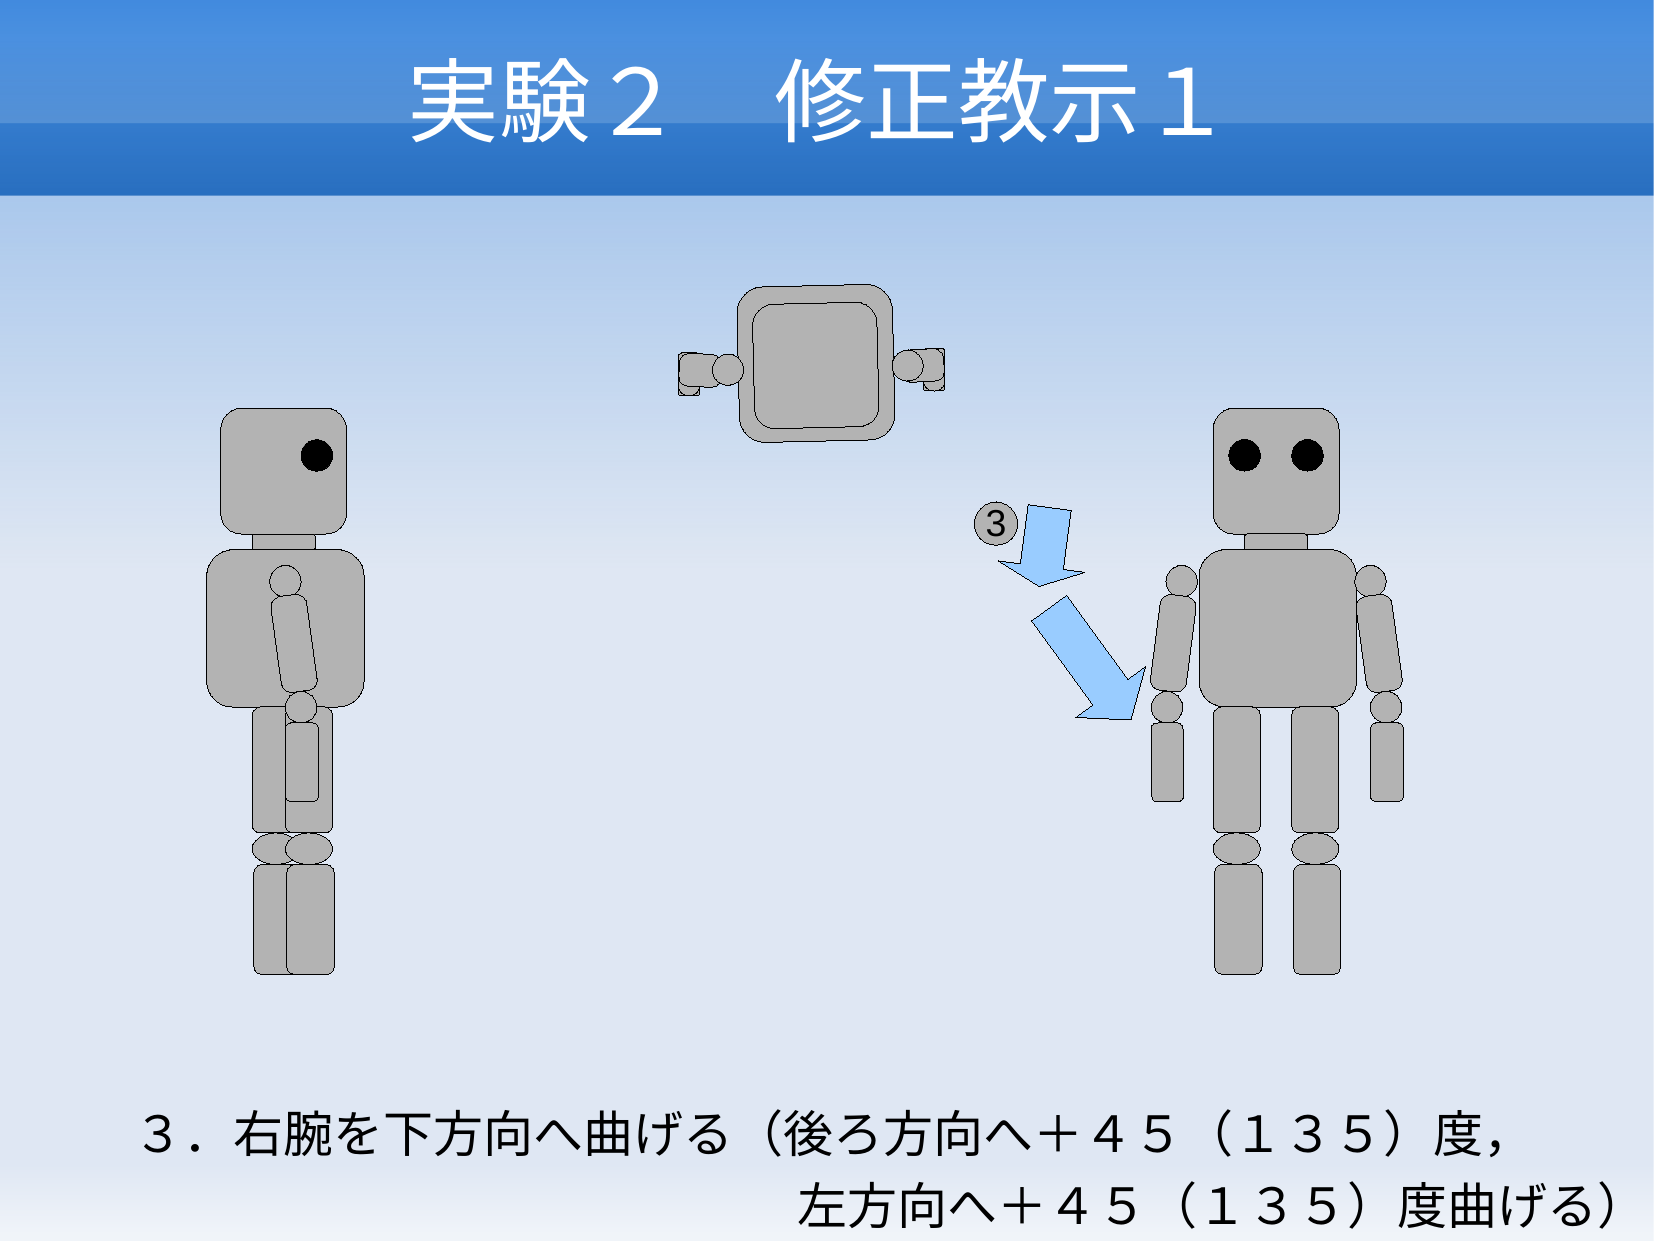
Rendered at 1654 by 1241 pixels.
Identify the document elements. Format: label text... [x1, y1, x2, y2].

text_box [206, 408, 365, 975]
text_box [1150, 565, 1198, 802]
picture [0, 0, 1654, 1241]
text_box [678, 284, 945, 443]
picture [1357, 591, 1363, 600]
text_box [1031, 595, 1146, 720]
text_box ３．右腕を下方向へ曲げる（後ろ方向へ＋４５（１３５）度， 左方向へ＋４５（１３５）度曲げる） [118, 975, 1654, 1241]
text_box [998, 504, 1085, 587]
text_box [1199, 408, 1404, 975]
picture [285, 833, 300, 837]
text_box 3 [974, 501, 1018, 546]
title 実験２ 修正教示１ [76, 7, 1565, 200]
picture [1246, 708, 1306, 975]
